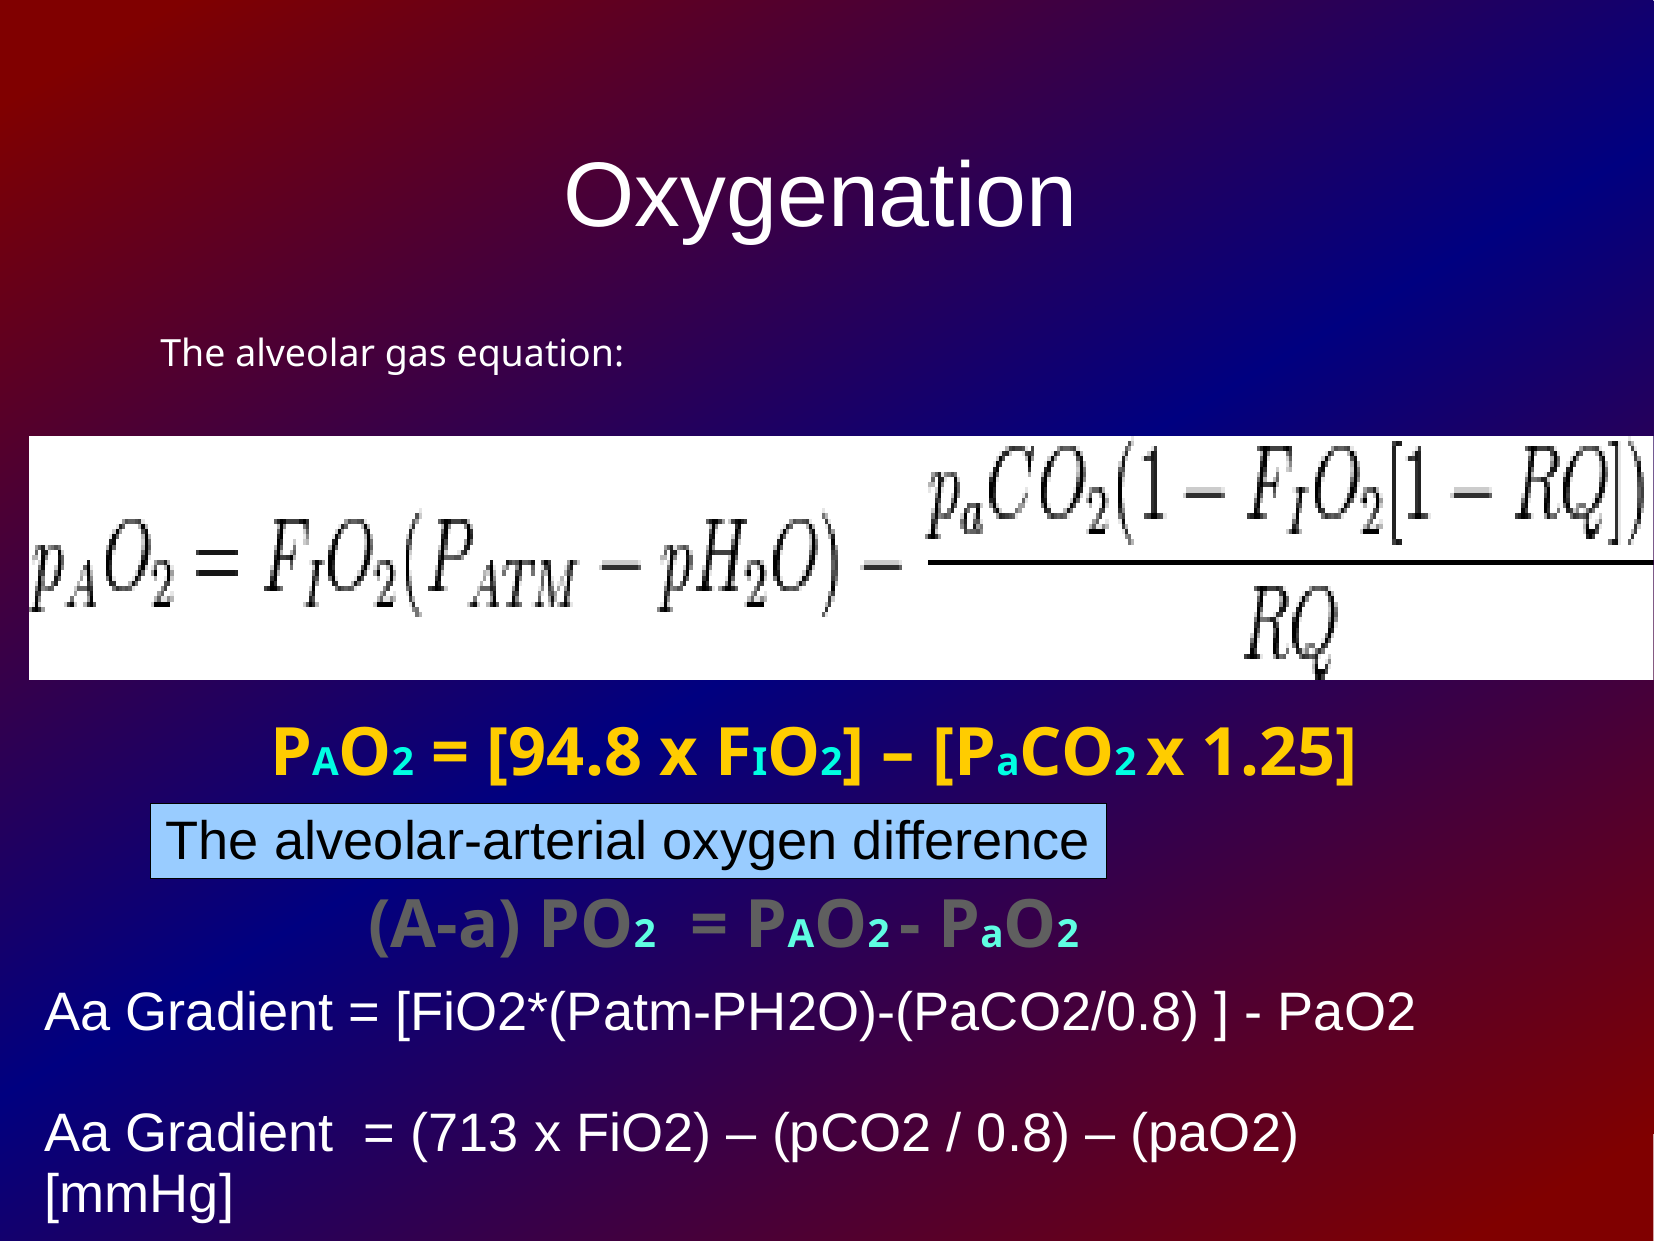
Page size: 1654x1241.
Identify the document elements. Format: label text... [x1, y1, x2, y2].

text_box PAO2 = [94.8 x FIO2] – [PaCO2 x 1.25] [118, 696, 1510, 894]
text_box The alveolar-arterial oxygen difference [150, 803, 1107, 868]
text_box (A-a) PO2 = PAO2 - PaO2 [118, 868, 1329, 974]
picture [29, 436, 1654, 681]
text_box The alveolar gas equation: [145, 318, 1276, 386]
title Oxygenation [76, 83, 1565, 306]
text_box Aa Gradient = [FiO2*(Patm-PH2O)-(PaCO2/0.8) ] - PaO2 Aa Gradient = (713 x FiO2) – (pCO2 / 0.8) – (paO2) [mmHg] [29, 974, 1654, 1241]
